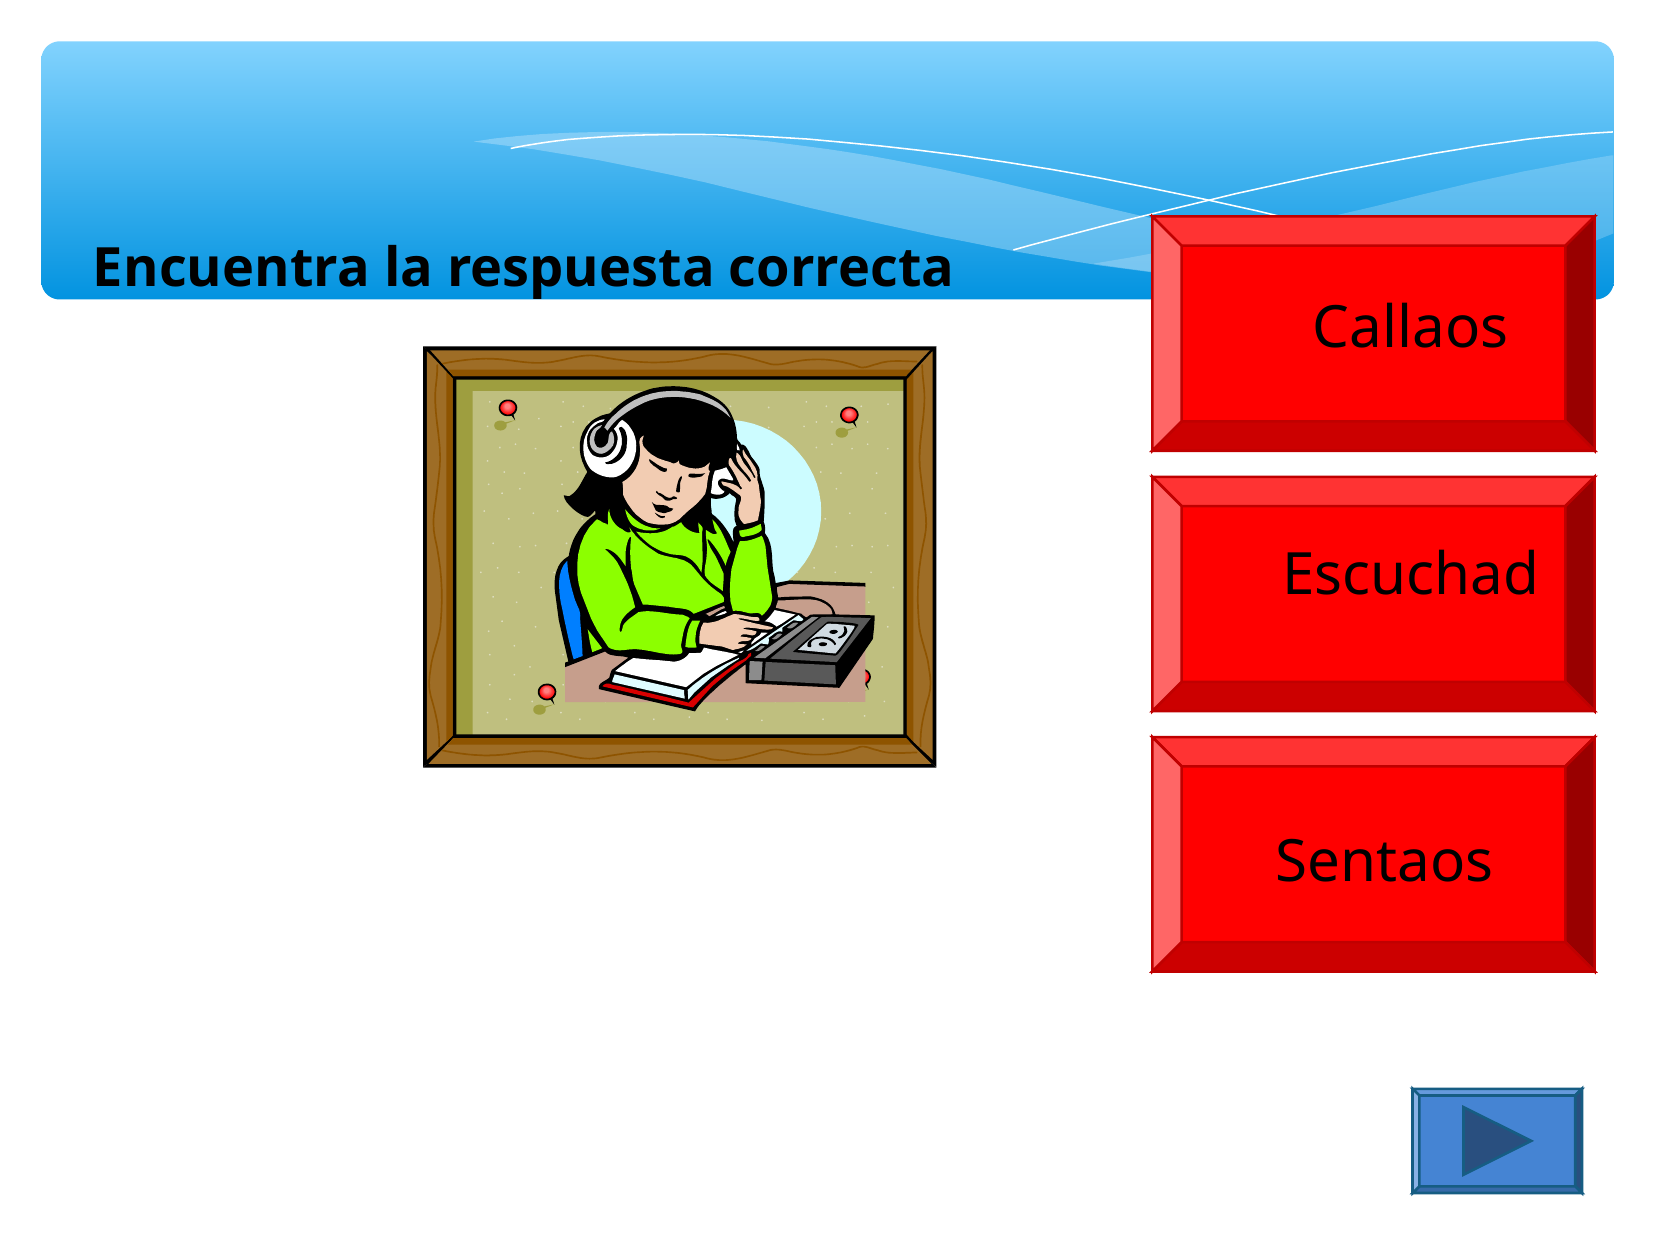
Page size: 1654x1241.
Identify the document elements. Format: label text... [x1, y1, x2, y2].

text_box Callaos [1191, 281, 1595, 368]
text_box [1413, 1088, 1583, 1194]
text_box [1154, 216, 1595, 451]
text_box Sentaos [1165, 815, 1569, 901]
text_box Escuchad [1191, 529, 1595, 615]
text_box [1153, 476, 1595, 712]
text_box [1153, 737, 1595, 972]
text_box Encuentra la respuesta correcta [78, 221, 1081, 312]
picture [423, 346, 937, 768]
